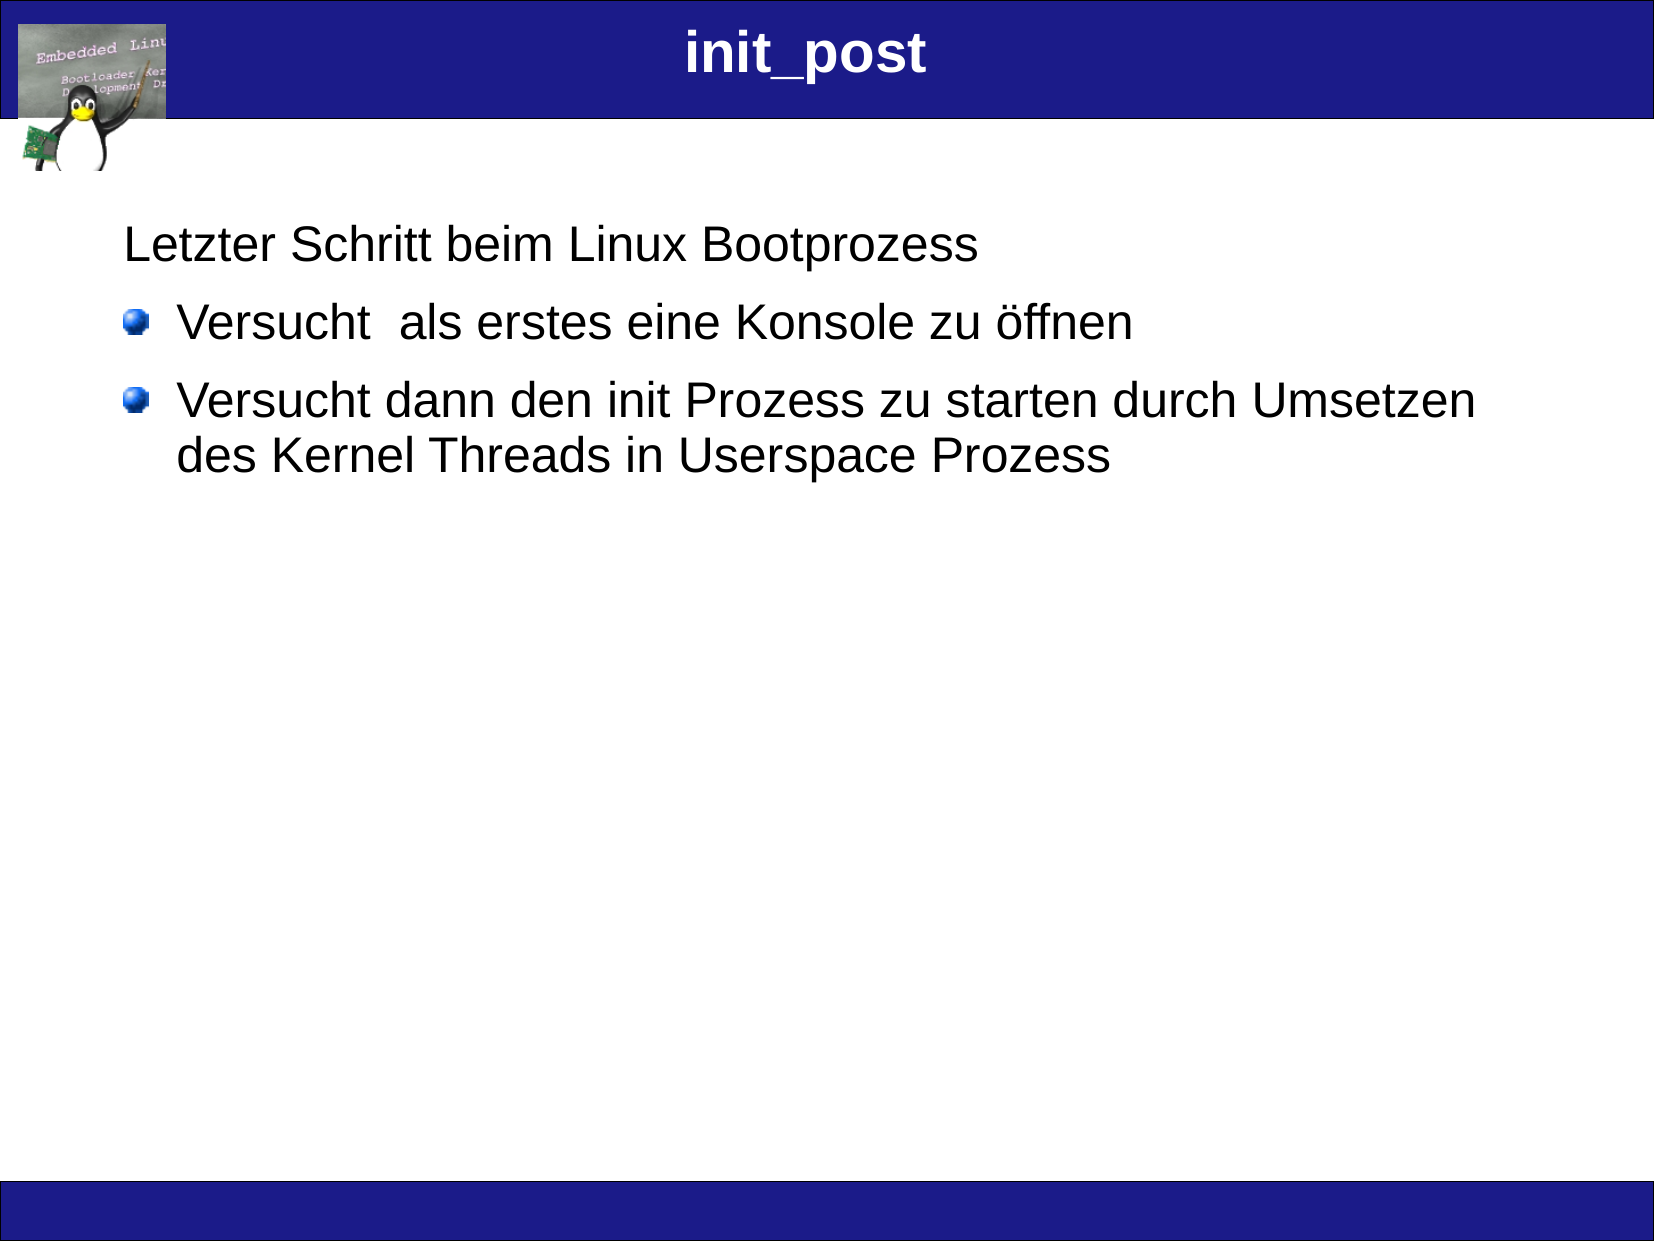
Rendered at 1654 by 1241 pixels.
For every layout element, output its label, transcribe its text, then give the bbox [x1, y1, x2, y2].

list Letzter Schritt beim Linux Bootprozess Versucht als erstes eine Konsole zu öffnen Versucht dann den init Prozess zu starten durch Umsetzen des Kernel Threads in Userspace Prozess [105, 216, 1518, 675]
title init_post [60, 0, 1551, 104]
picture [18, 24, 166, 171]
